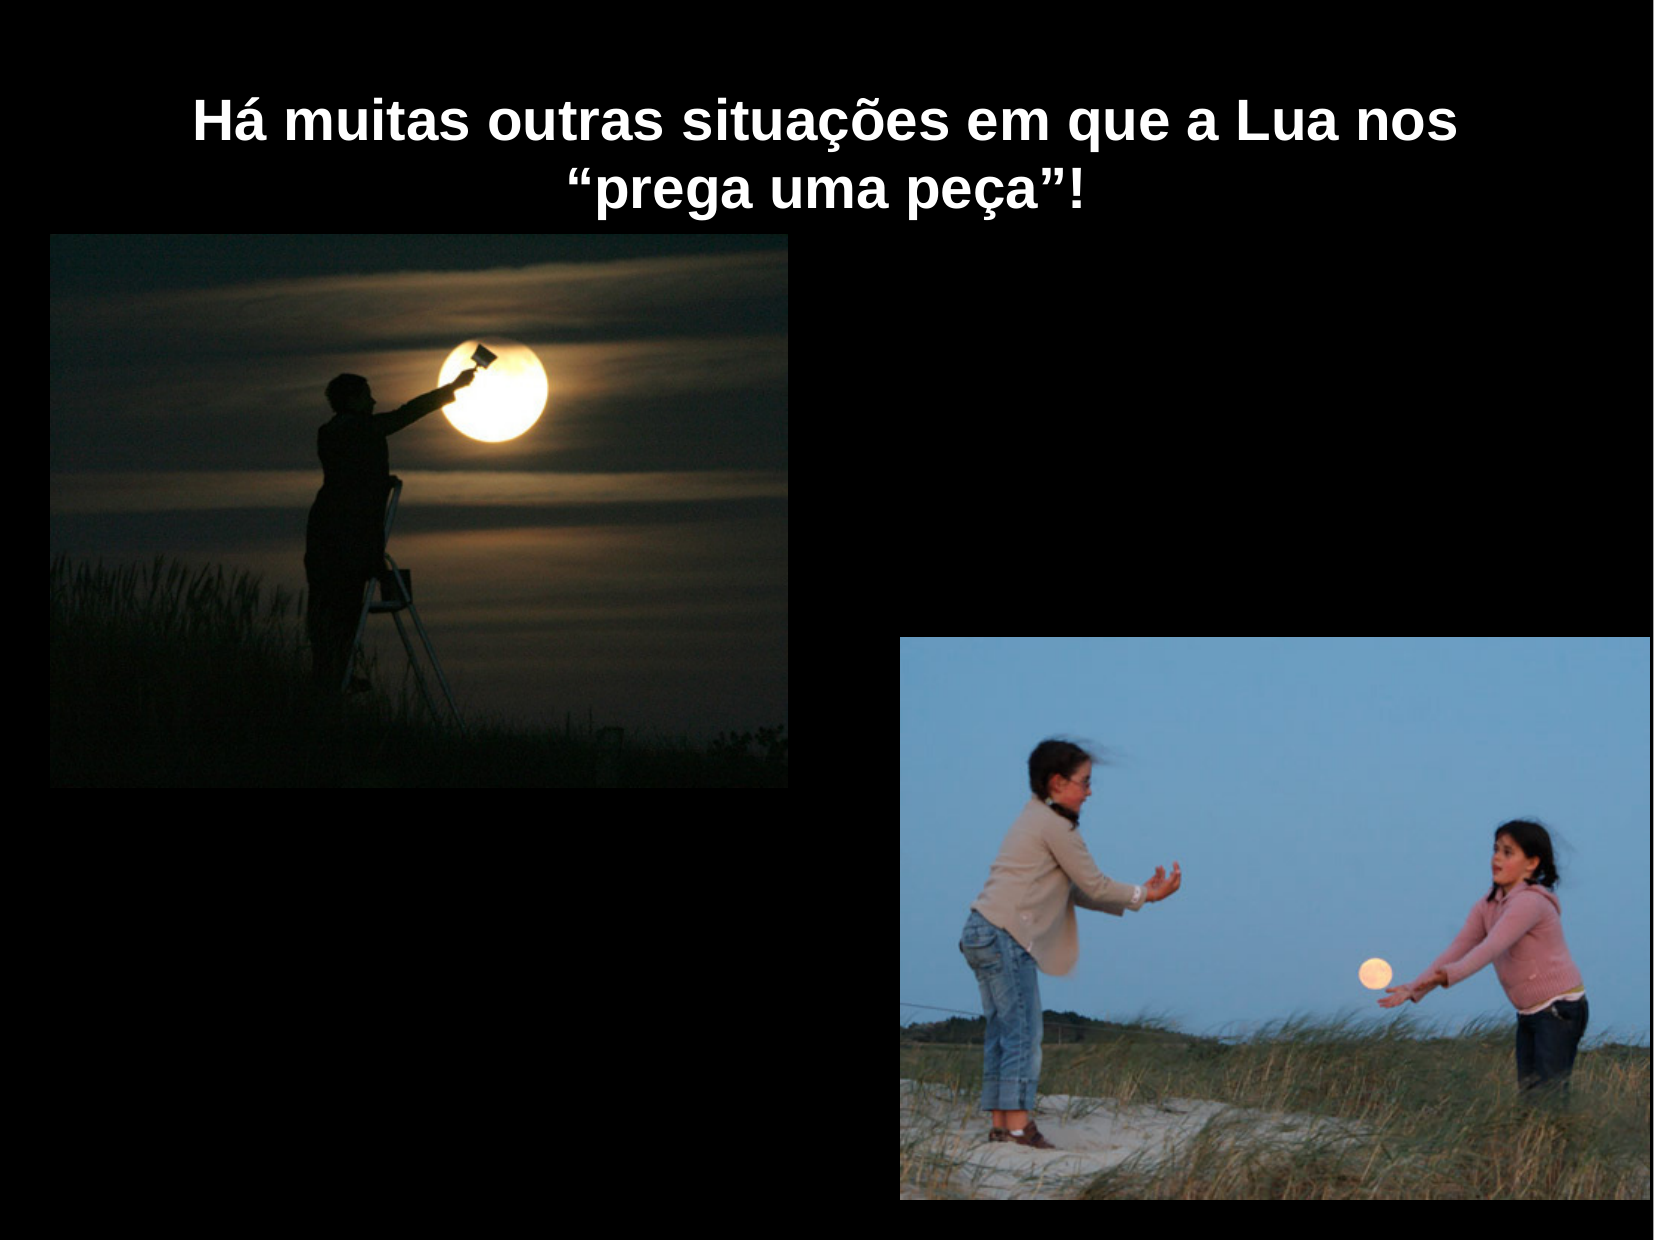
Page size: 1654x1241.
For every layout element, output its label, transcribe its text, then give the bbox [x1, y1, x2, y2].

picture [50, 234, 788, 788]
title Há muitas outras situações em que a Lua nos “prega uma peça”! [82, 49, 1571, 257]
picture [900, 637, 1650, 1201]
